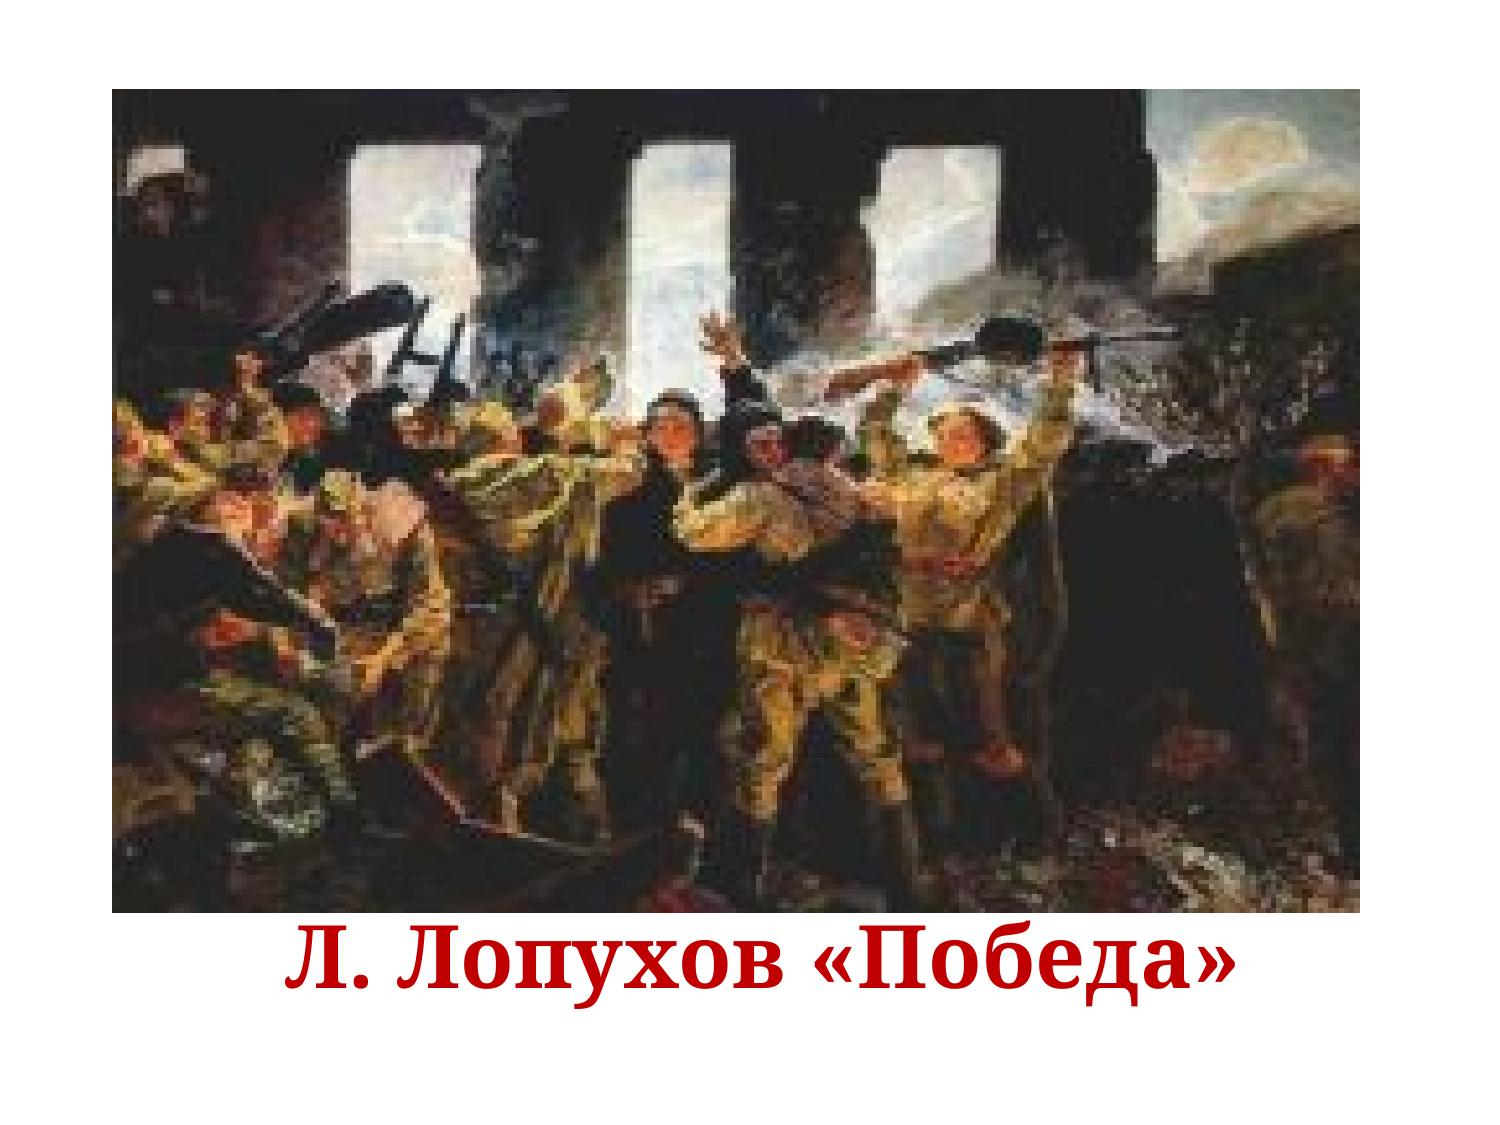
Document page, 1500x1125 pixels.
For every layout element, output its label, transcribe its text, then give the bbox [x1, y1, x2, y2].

picture [112, 89, 1360, 913]
title Л. Лопухов «Победа» [88, 893, 1439, 1081]
